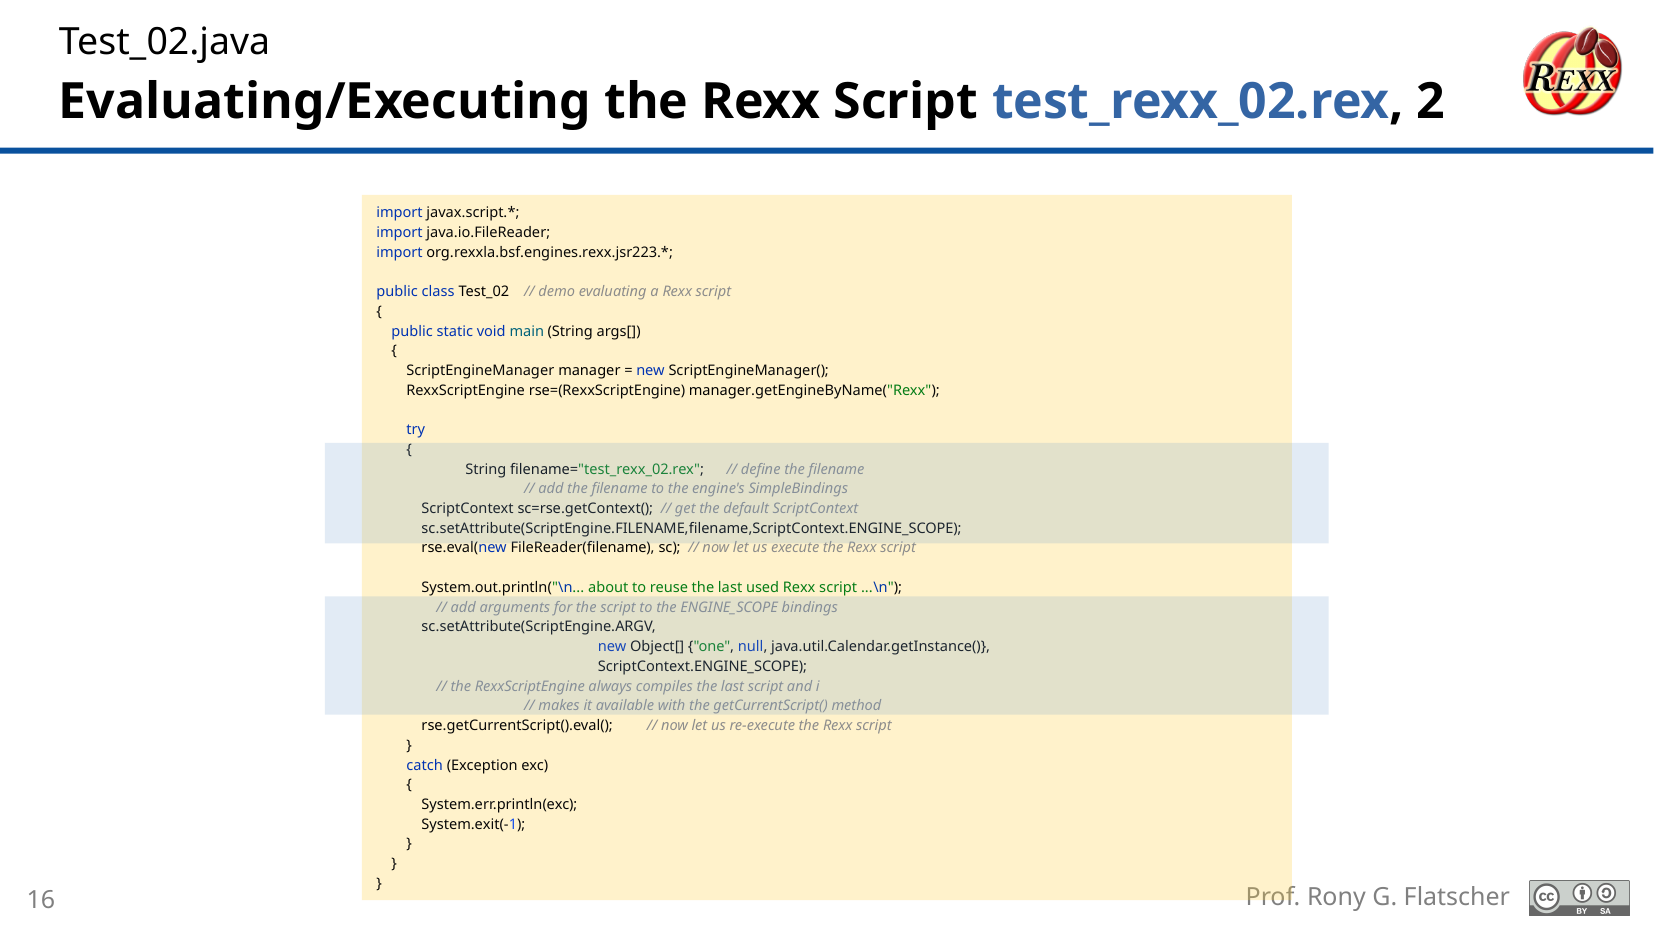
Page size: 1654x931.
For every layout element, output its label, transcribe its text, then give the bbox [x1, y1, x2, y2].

title Test_02.java Evaluating/Executing the Rexx Script test_rexx_02.rex, 2 [0, 0, 1625, 148]
text_box import javax.script.*; import java.io.FileReader; import org.rexxla.bsf.engines.rexx.jsr223.*; public class Test_02 // demo evaluating a Rexx script { public static void main (String args[]) { ScriptEngineManager manager = new ScriptEngineManager(); RexxScriptEngine rse=(RexxScriptEngine) manager.getEngineByName("Rexx"); try { String filename="test_rexx_02.rex"; // define the filename // add the filename to the engine's SimpleBindings ScriptContext sc=rse.getContext(); // get the default ScriptContext sc.setAttribute(ScriptEngine.FILENAME,filename,ScriptContext.ENGINE_SCOPE); rse.eval(new FileReader(filename), sc); // now let us execute the Rexx script System.out.println("\n... about to reuse the last used Rexx script ...\n"); // add arguments for the script to the ENGINE_SCOPE bindings sc.setAttribute(ScriptEngine.ARGV, new Object[] {"one", null, java.util.Calendar.getInstance()}, ScriptContext.ENGINE_SCOPE); // the RexxScriptEngine always compiles the last script and i // makes it available with the getCurrentScript() method rse.getCurrentScript().eval(); // now let us re-execute the Rexx script } catch (Exception exc) { System.err.println(exc); System.exit(-1); } } } [361, 715, 1292, 867]
text_box import javax.script.*; import java.io.FileReader; import org.rexxla.bsf.engines.rexx.jsr223.*; public class Test_02 // demo evaluating a Rexx script { public static void main (String args[]) { ScriptEngineManager manager = new ScriptEngineManager(); RexxScriptEngine rse=(RexxScriptEngine) manager.getEngineByName("Rexx"); try { String filename="test_rexx_02.rex"; // define the filename // add the filename to the engine's SimpleBindings ScriptContext sc=rse.getContext(); // get the default ScriptContext sc.setAttribute(ScriptEngine.FILENAME,filename,ScriptContext.ENGINE_SCOPE); rse.eval(new FileReader(filename), sc); // now let us execute the Rexx script System.out.println("\n... about to reuse the last used Rexx script ...\n"); // add arguments for the script to the ENGINE_SCOPE bindings sc.setAttribute(ScriptEngine.ARGV, new Object[] {"one", null, java.util.Calendar.getInstance()}, ScriptContext.ENGINE_SCOPE); // the RexxScriptEngine always compiles the last script and i // makes it available with the getCurrentScript() method rse.getCurrentScript().eval(); // now let us re-execute the Rexx script } catch (Exception exc) { System.err.println(exc); System.exit(-1); } } } [361, 544, 1292, 596]
text_box [324, 442, 1329, 544]
text_box import javax.script.*; import java.io.FileReader; import org.rexxla.bsf.engines.rexx.jsr223.*; public class Test_02 // demo evaluating a Rexx script { public static void main (String args[]) { ScriptEngineManager manager = new ScriptEngineManager(); RexxScriptEngine rse=(RexxScriptEngine) manager.getEngineByName("Rexx"); try { String filename="test_rexx_02.rex"; // define the filename // add the filename to the engine's SimpleBindings ScriptContext sc=rse.getContext(); // get the default ScriptContext sc.setAttribute(ScriptEngine.FILENAME,filename,ScriptContext.ENGINE_SCOPE); rse.eval(new FileReader(filename), sc); // now let us execute the Rexx script System.out.println("\n... about to reuse the last used Rexx script ...\n"); // add arguments for the script to the ENGINE_SCOPE bindings sc.setAttribute(ScriptEngine.ARGV, new Object[] {"one", null, java.util.Calendar.getInstance()}, ScriptContext.ENGINE_SCOPE); // the RexxScriptEngine always compiles the last script and i // makes it available with the getCurrentScript() method rse.getCurrentScript().eval(); // now let us re-execute the Rexx script } catch (Exception exc) { System.err.println(exc); System.exit(-1); } } } [361, 194, 1292, 442]
text_box [324, 596, 1329, 715]
